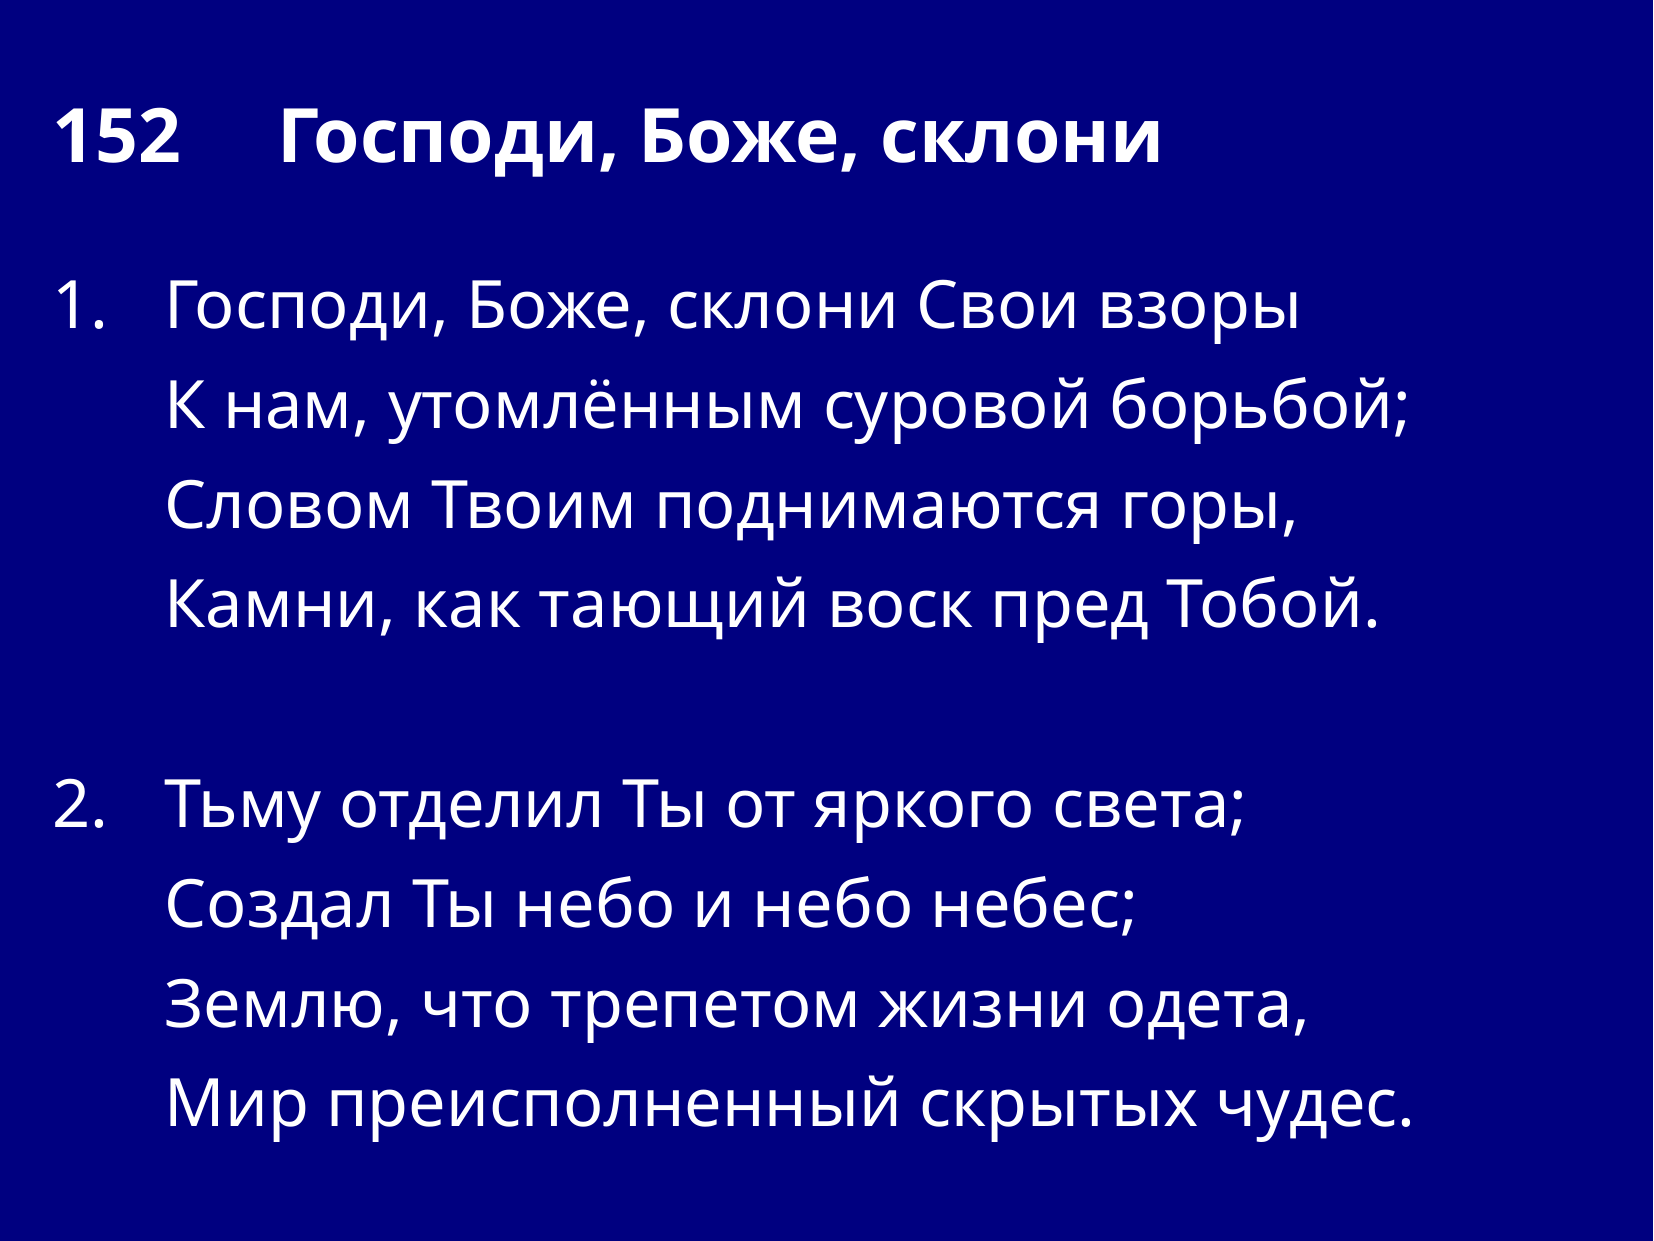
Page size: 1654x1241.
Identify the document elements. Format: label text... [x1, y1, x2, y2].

text_box 152 Господи, Боже, склони [37, 75, 1576, 188]
text_box 1. Господи, Боже, склони Свои взоры К нам, утомлённым суровой борьбой; Словом Твоим поднимаются горы, Камни, как тающий воск пред Тобой. 2. Тьму отделил Ты от яркого света; Создал Ты небо и небо небес; Землю, что трепетом жизни одета, Мир преисполненный скрытых чудес. [37, 188, 1576, 1163]
